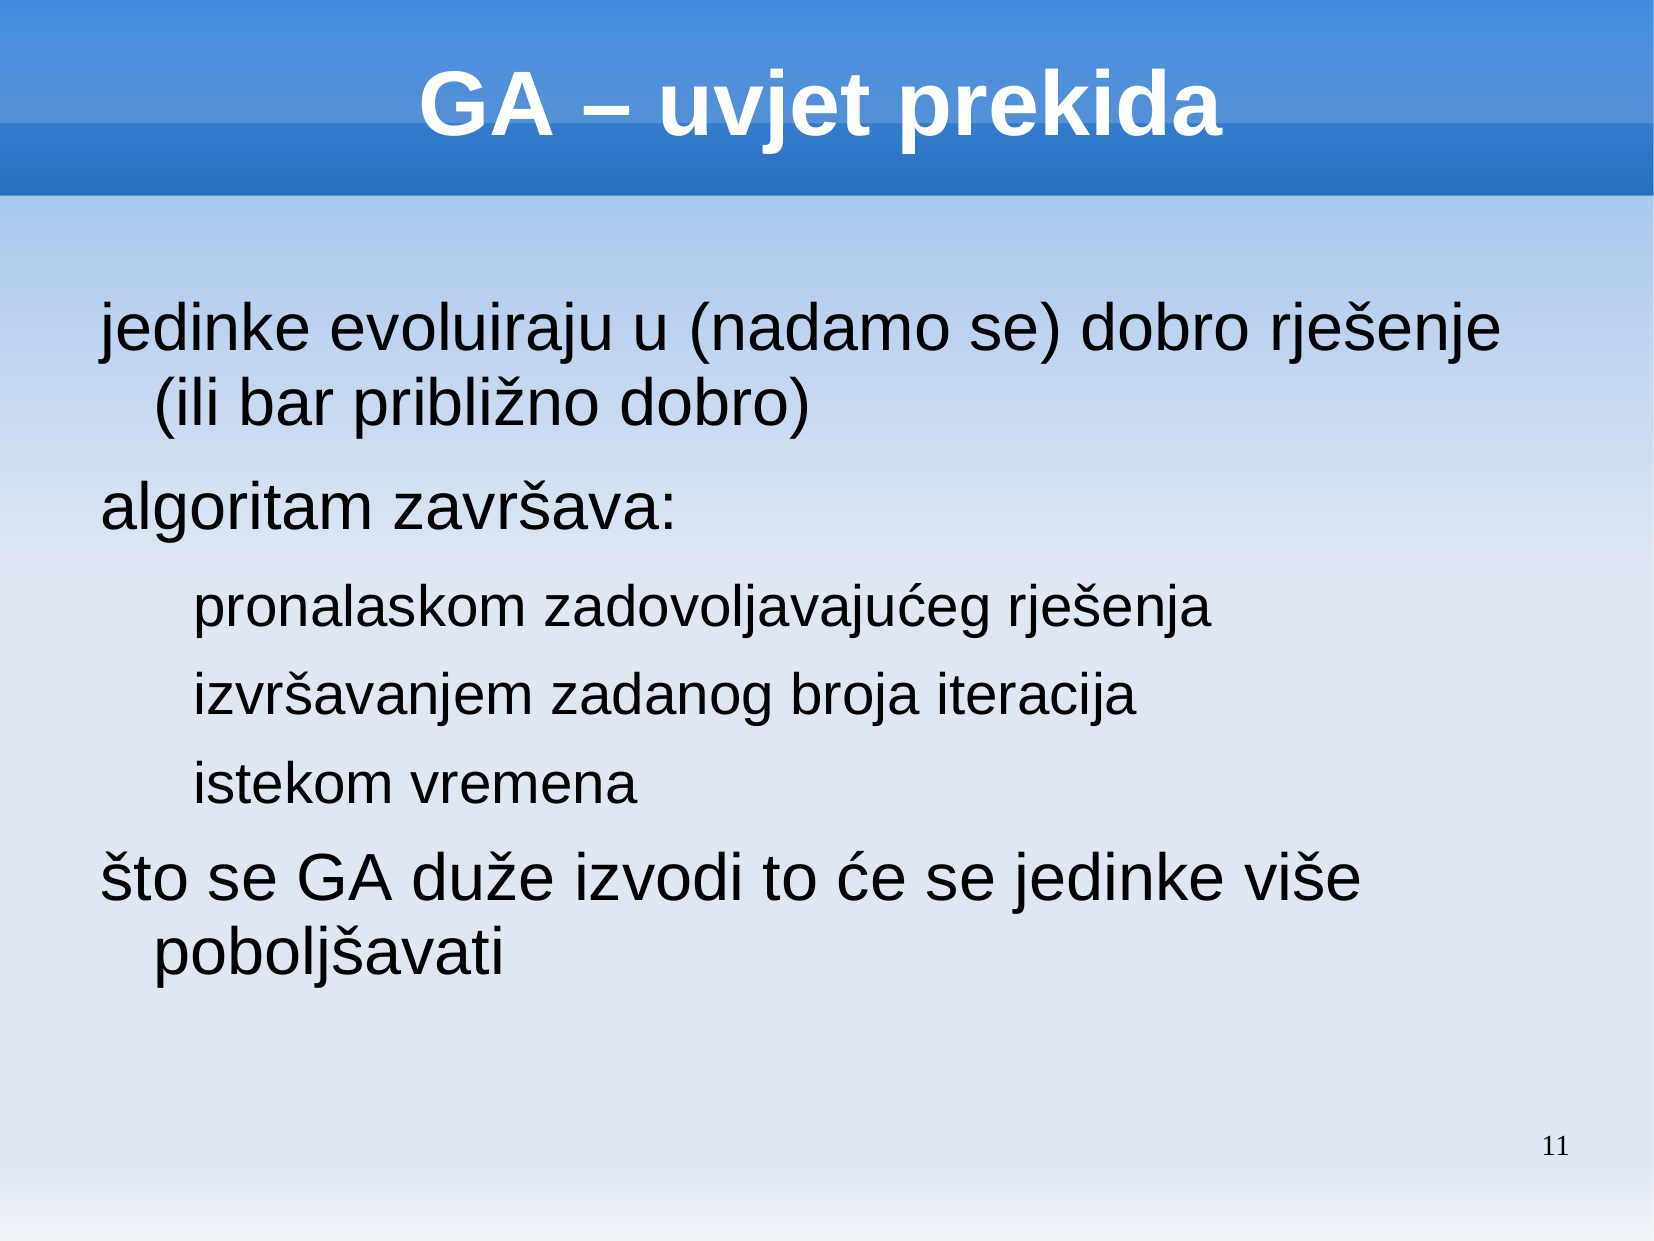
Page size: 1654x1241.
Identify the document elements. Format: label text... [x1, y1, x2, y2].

picture [0, 0, 1654, 1241]
title GA – uvjet prekida [76, 7, 1565, 200]
list jedinke evoluiraju u (nadamo se) dobro rješenje (ili bar približno dobro) algoritam završava: pronalaskom zadovoljavajućeg rješenja izvršavanjem zadanog broja iteracija istekom vremena što se GA duže izvodi to će se jedinke više poboljšavati [82, 290, 1571, 1094]
